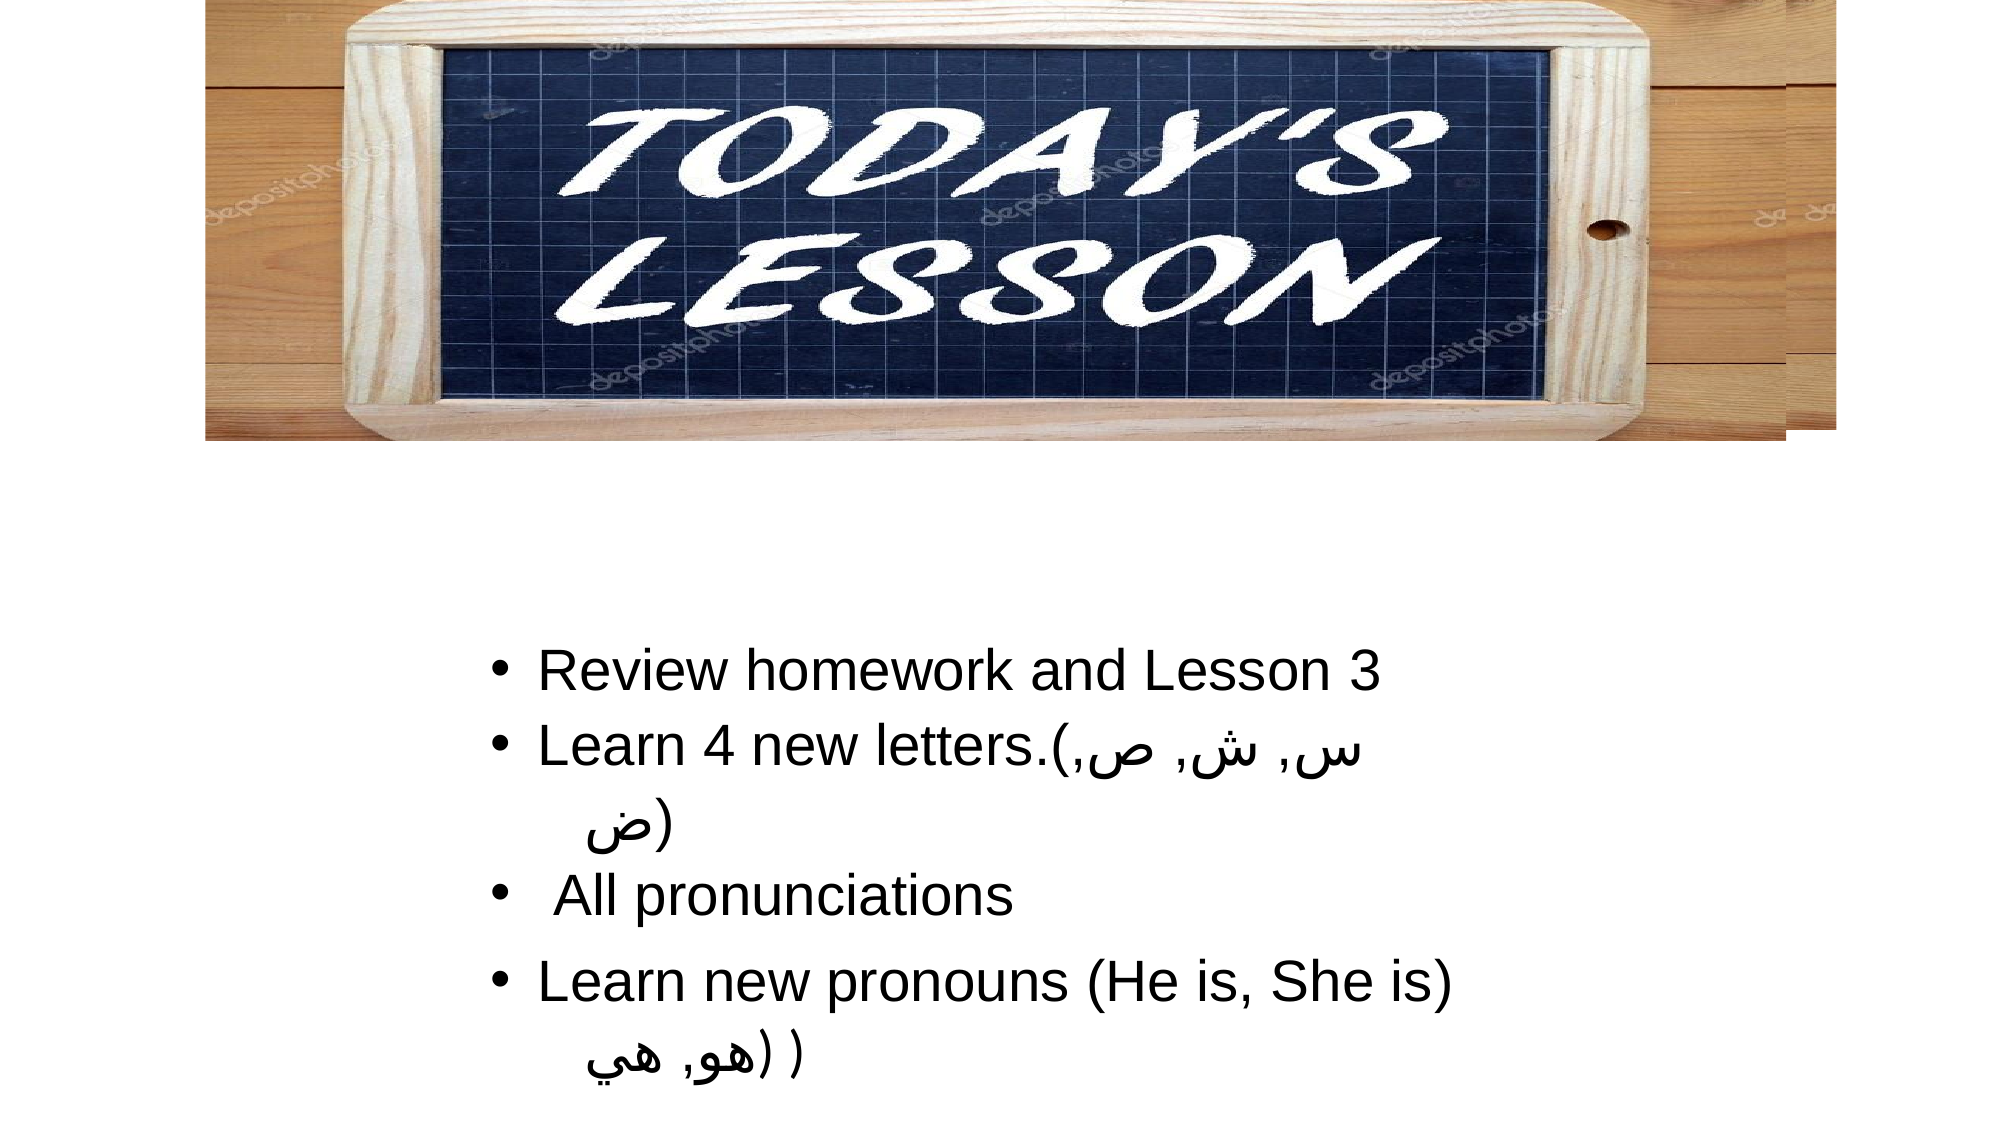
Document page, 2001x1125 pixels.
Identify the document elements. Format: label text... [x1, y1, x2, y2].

text_box Review homework and Lesson 3 Learn 4 new letters.(س, ش, ص, ض) All pronunciations Learn new pronouns (He is, She is) هو, هي) ) [475, 619, 1476, 1021]
picture [205, 0, 1837, 441]
